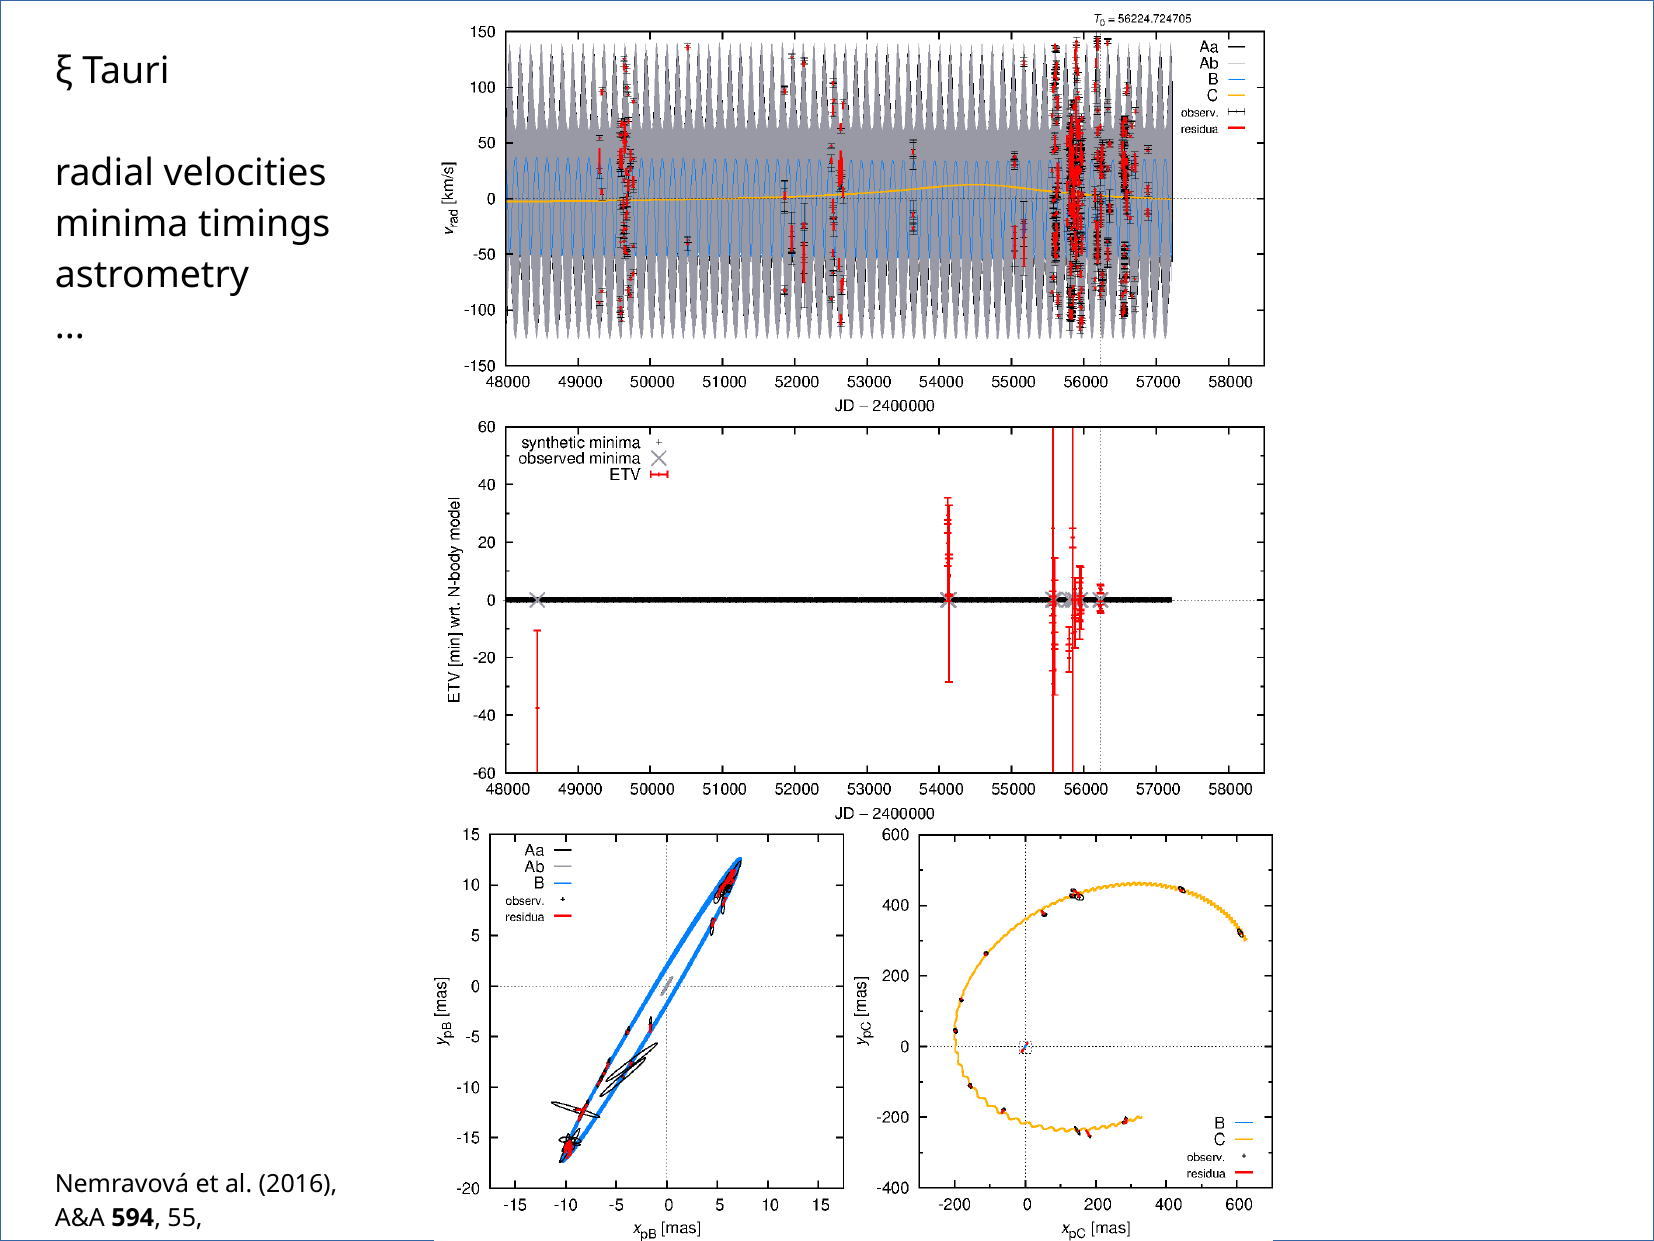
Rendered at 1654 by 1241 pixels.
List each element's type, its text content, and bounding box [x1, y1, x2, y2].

text_box [0, 0, 1654, 1241]
text_box ξ Tauri radial velocities minima timings astrometry ... Nemravová et al. (2016), A&A 594, 55, highlight [40, 35, 358, 1185]
picture [434, 14, 1273, 1241]
